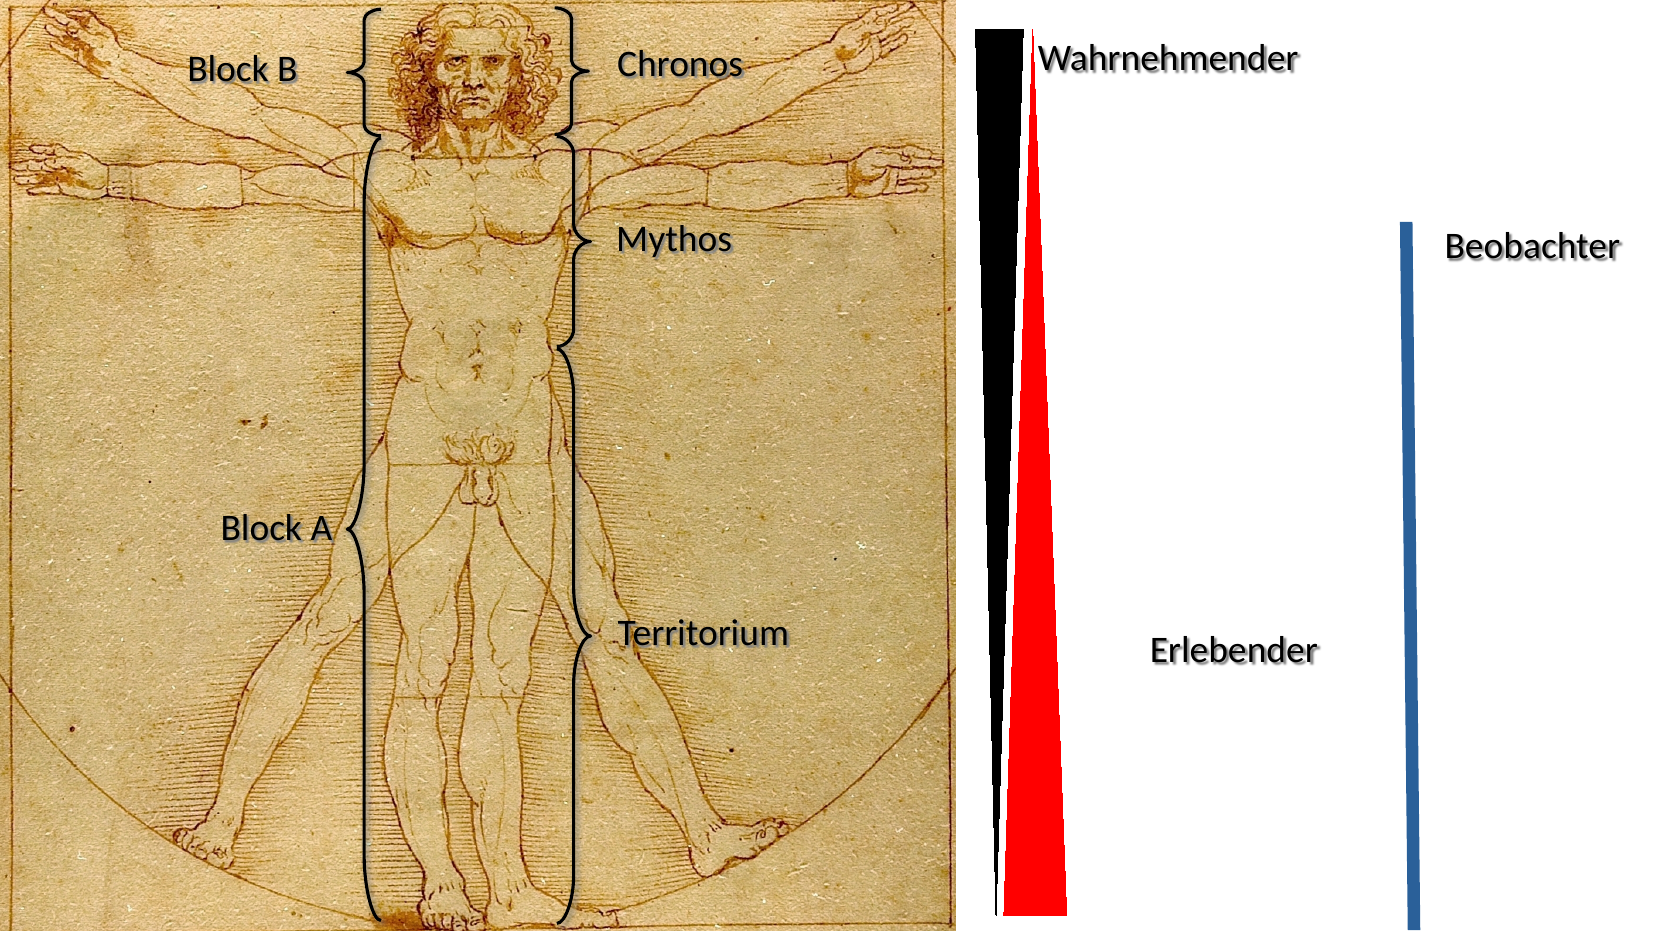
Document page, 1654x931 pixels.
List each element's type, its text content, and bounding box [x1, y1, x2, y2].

text_box Beobachter [1429, 222, 1636, 276]
text_box Wahrnehmender [1023, 34, 1032, 88]
text_box Block B [172, 46, 313, 99]
text_box [975, 29, 1024, 916]
text_box Erlebender [1135, 626, 1333, 679]
text_box Block A [205, 504, 348, 557]
text_box Chronos [602, 40, 759, 94]
picture [0, 0, 956, 931]
text_box [1003, 29, 1067, 916]
text_box Mythos [601, 215, 748, 269]
text_box Territorium [602, 609, 805, 663]
text_box Wahrnehmender [1033, 34, 1314, 88]
